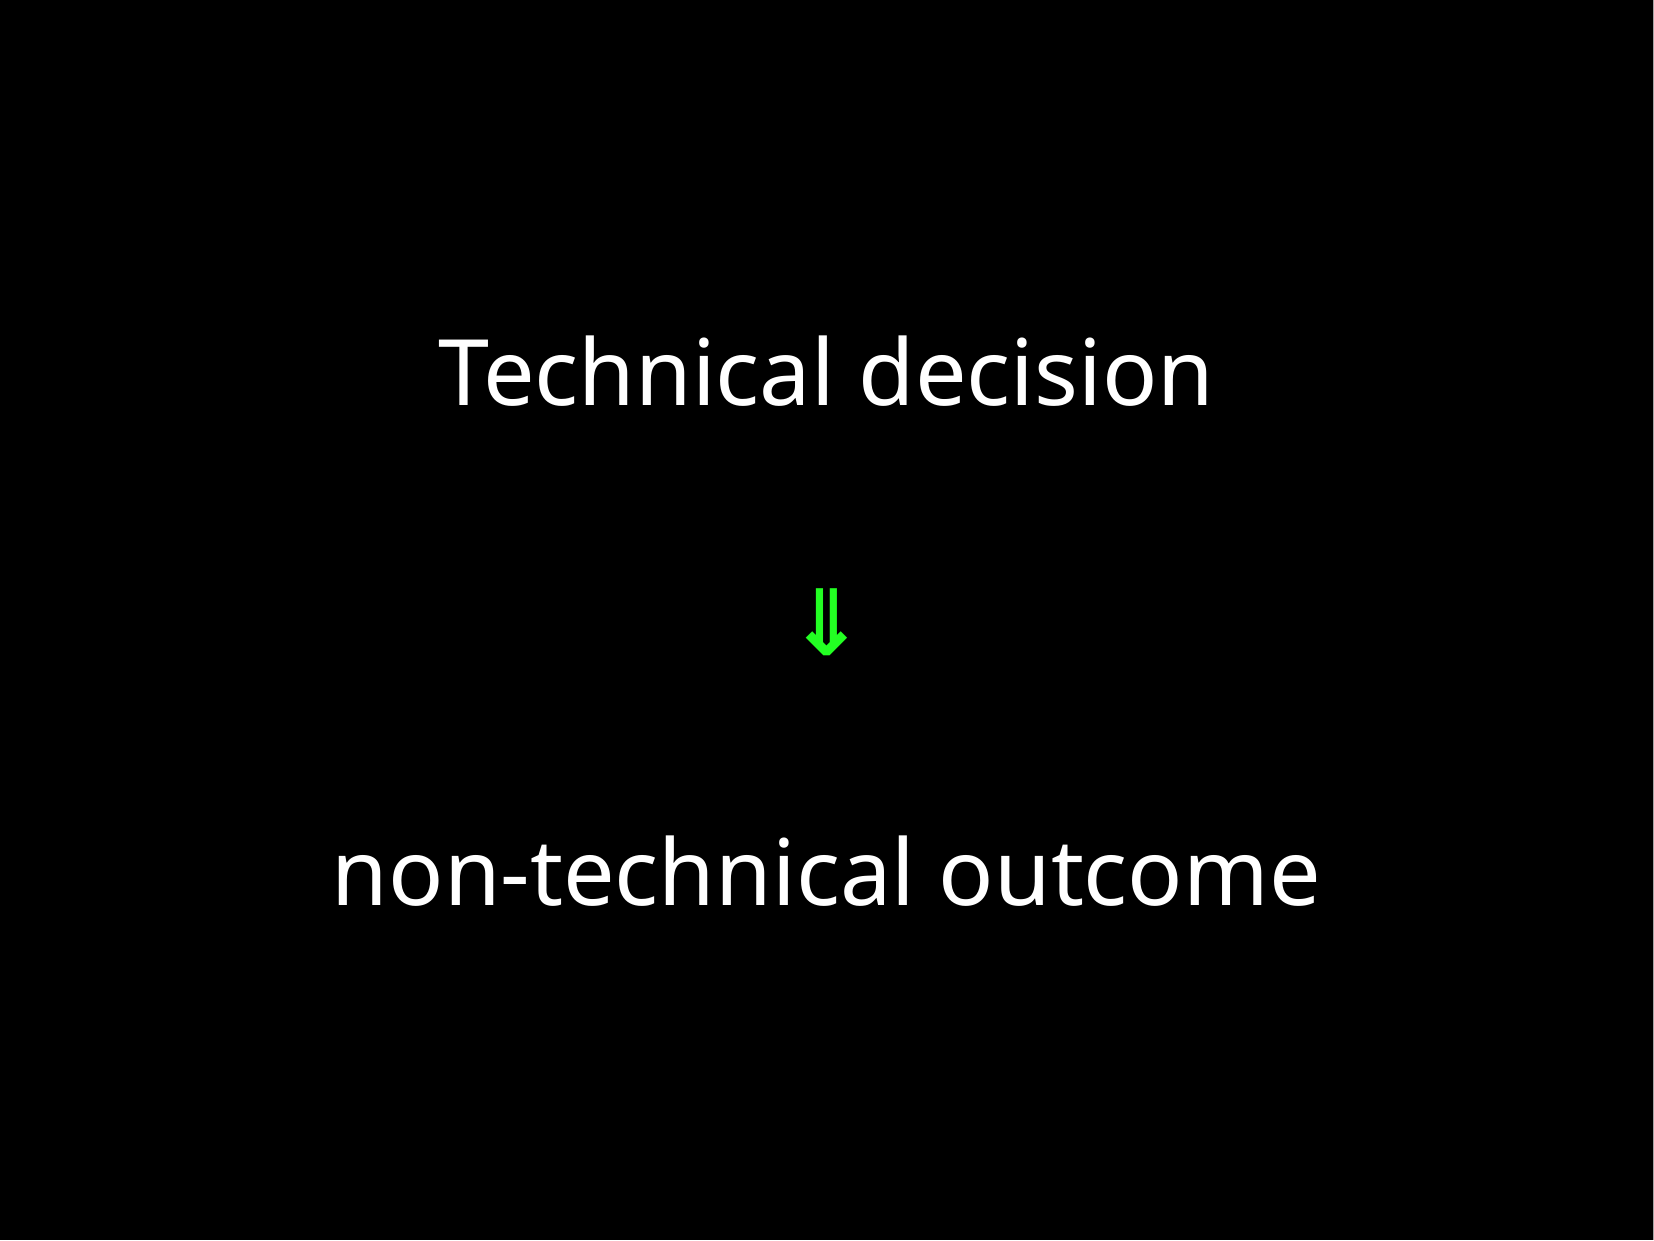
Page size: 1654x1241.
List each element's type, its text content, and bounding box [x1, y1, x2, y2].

title Technical decision ⇓ non-technical outcome [82, 362, 1571, 879]
